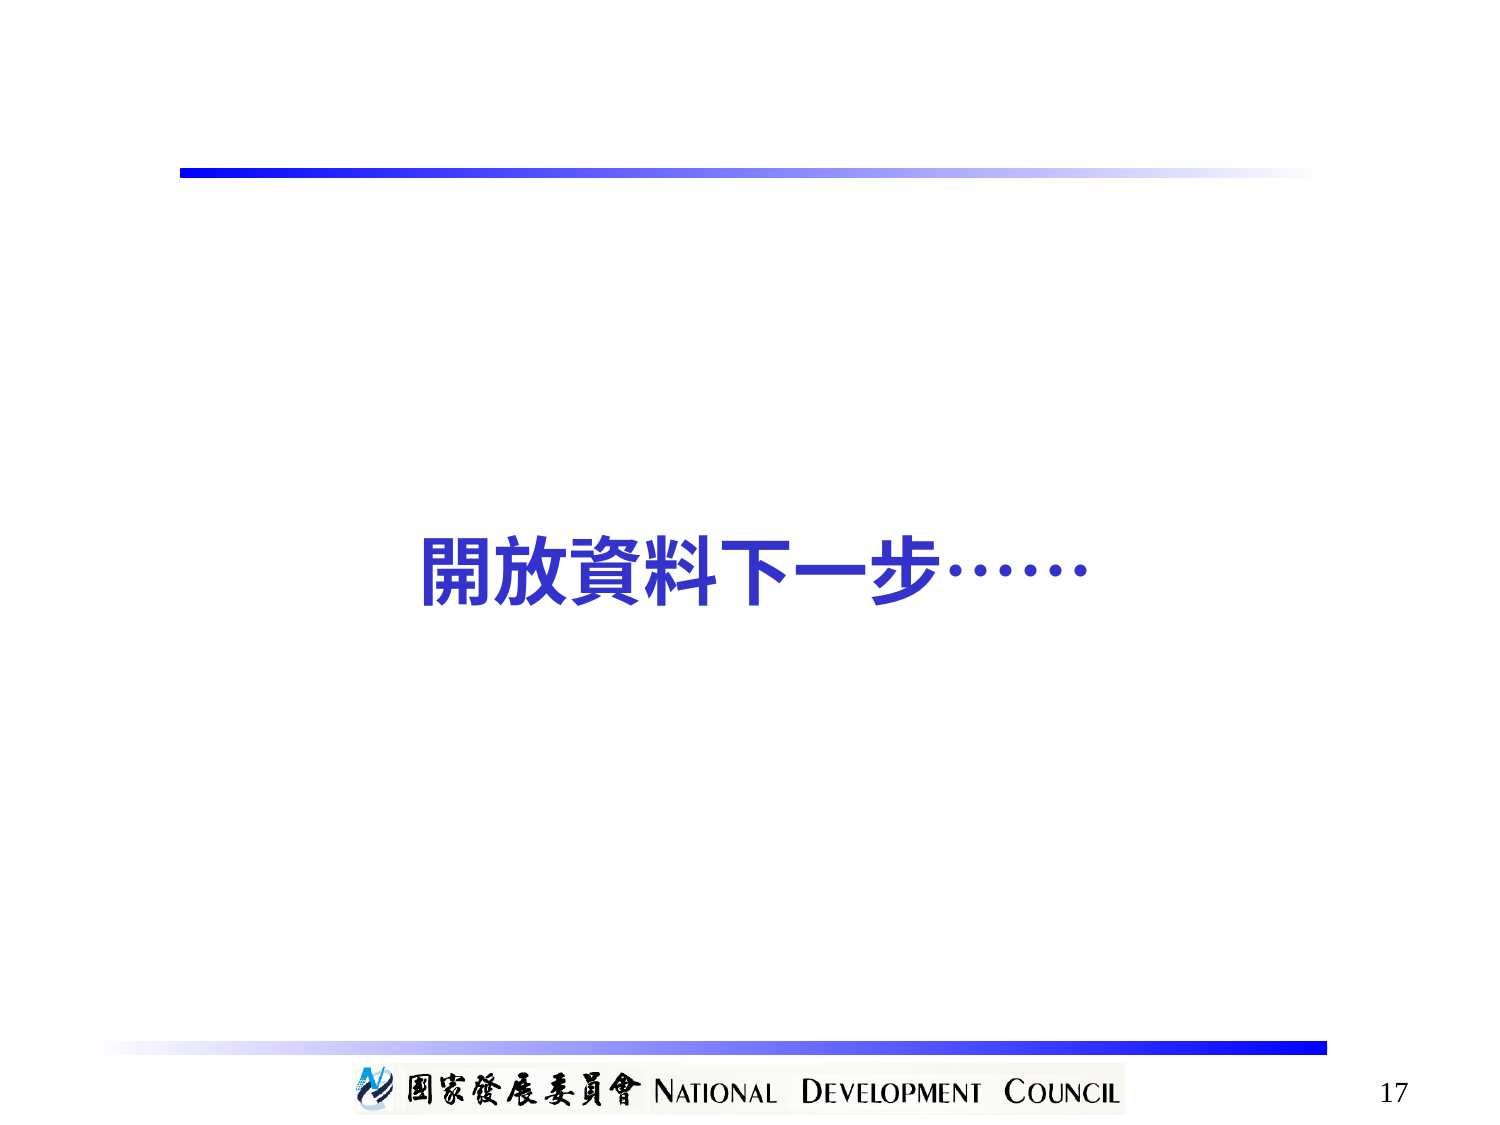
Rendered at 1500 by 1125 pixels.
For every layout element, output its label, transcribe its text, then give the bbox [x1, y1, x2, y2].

text_box 17 [1364, 1070, 1490, 1106]
list 開放資料下一步…… [136, 356, 1412, 603]
